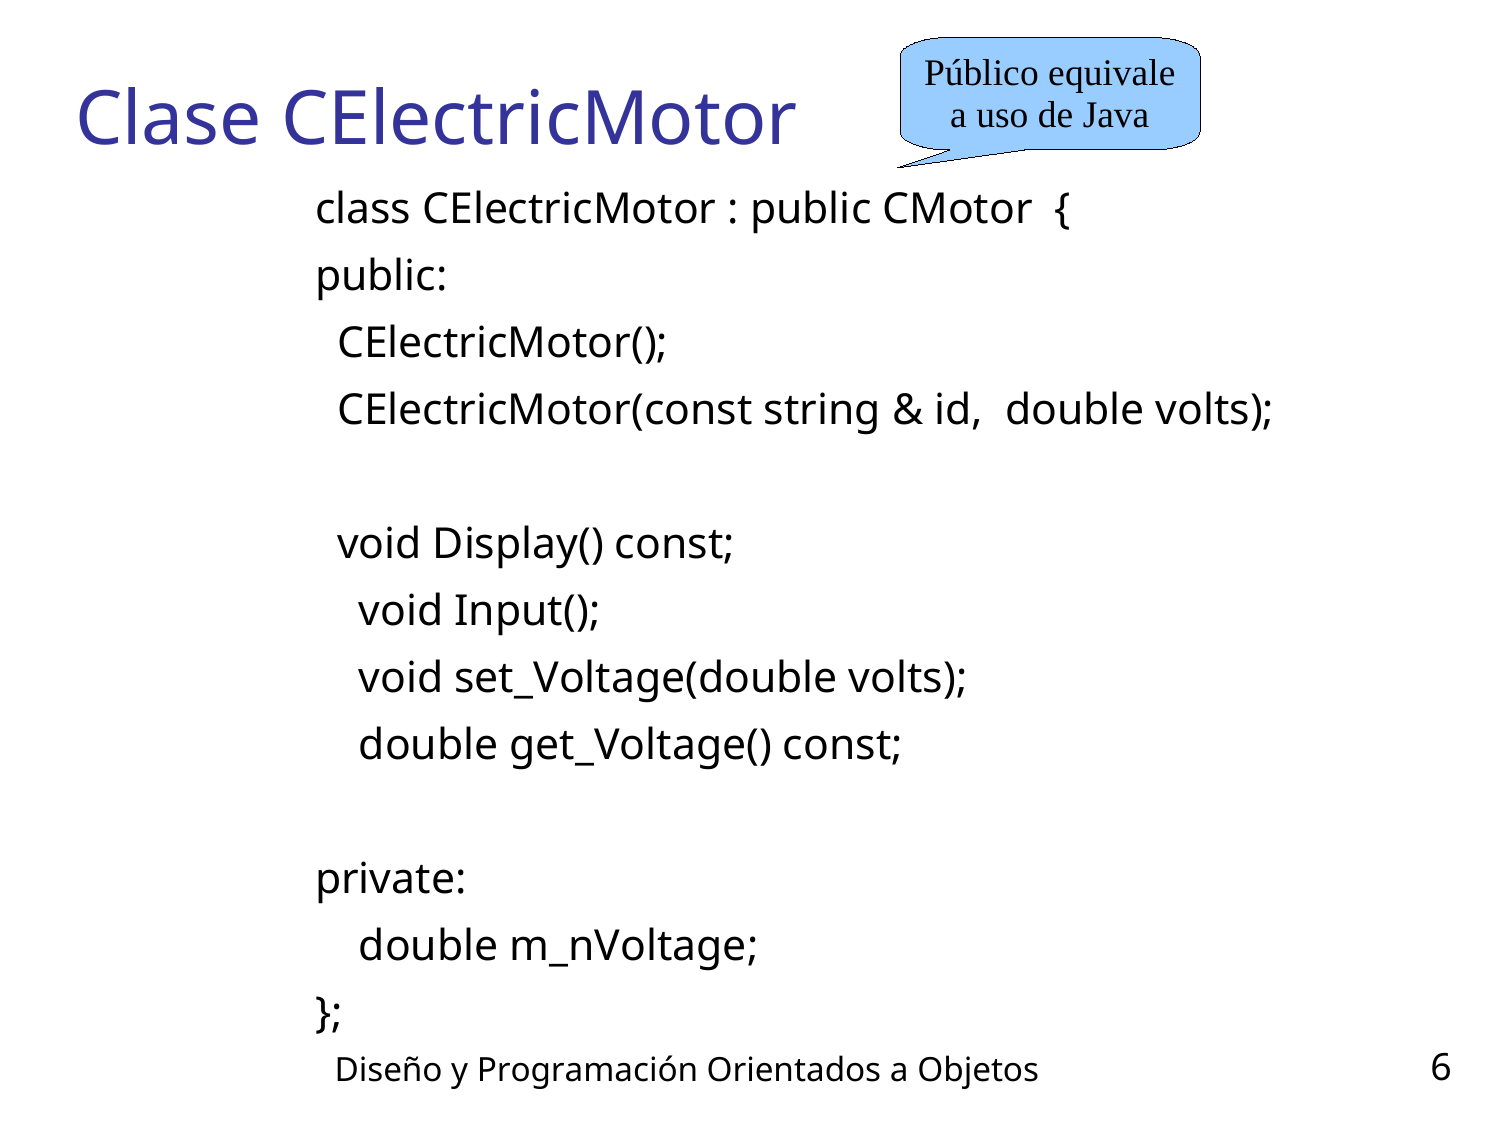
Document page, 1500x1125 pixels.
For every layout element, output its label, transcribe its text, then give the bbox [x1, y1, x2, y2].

list class CElectricMotor : public CMotor { public: CElectricMotor(); CElectricMotor(const string & id, double volts); void Display() const; void Input(); void set_Voltage(double volts); double get_Voltage() const; private: double m_nVoltage; }; [300, 169, 1462, 1051]
text_box Público equivale a uso de Java [897, 37, 1201, 168]
title Clase CElectricMotor [75, 30, 1466, 193]
